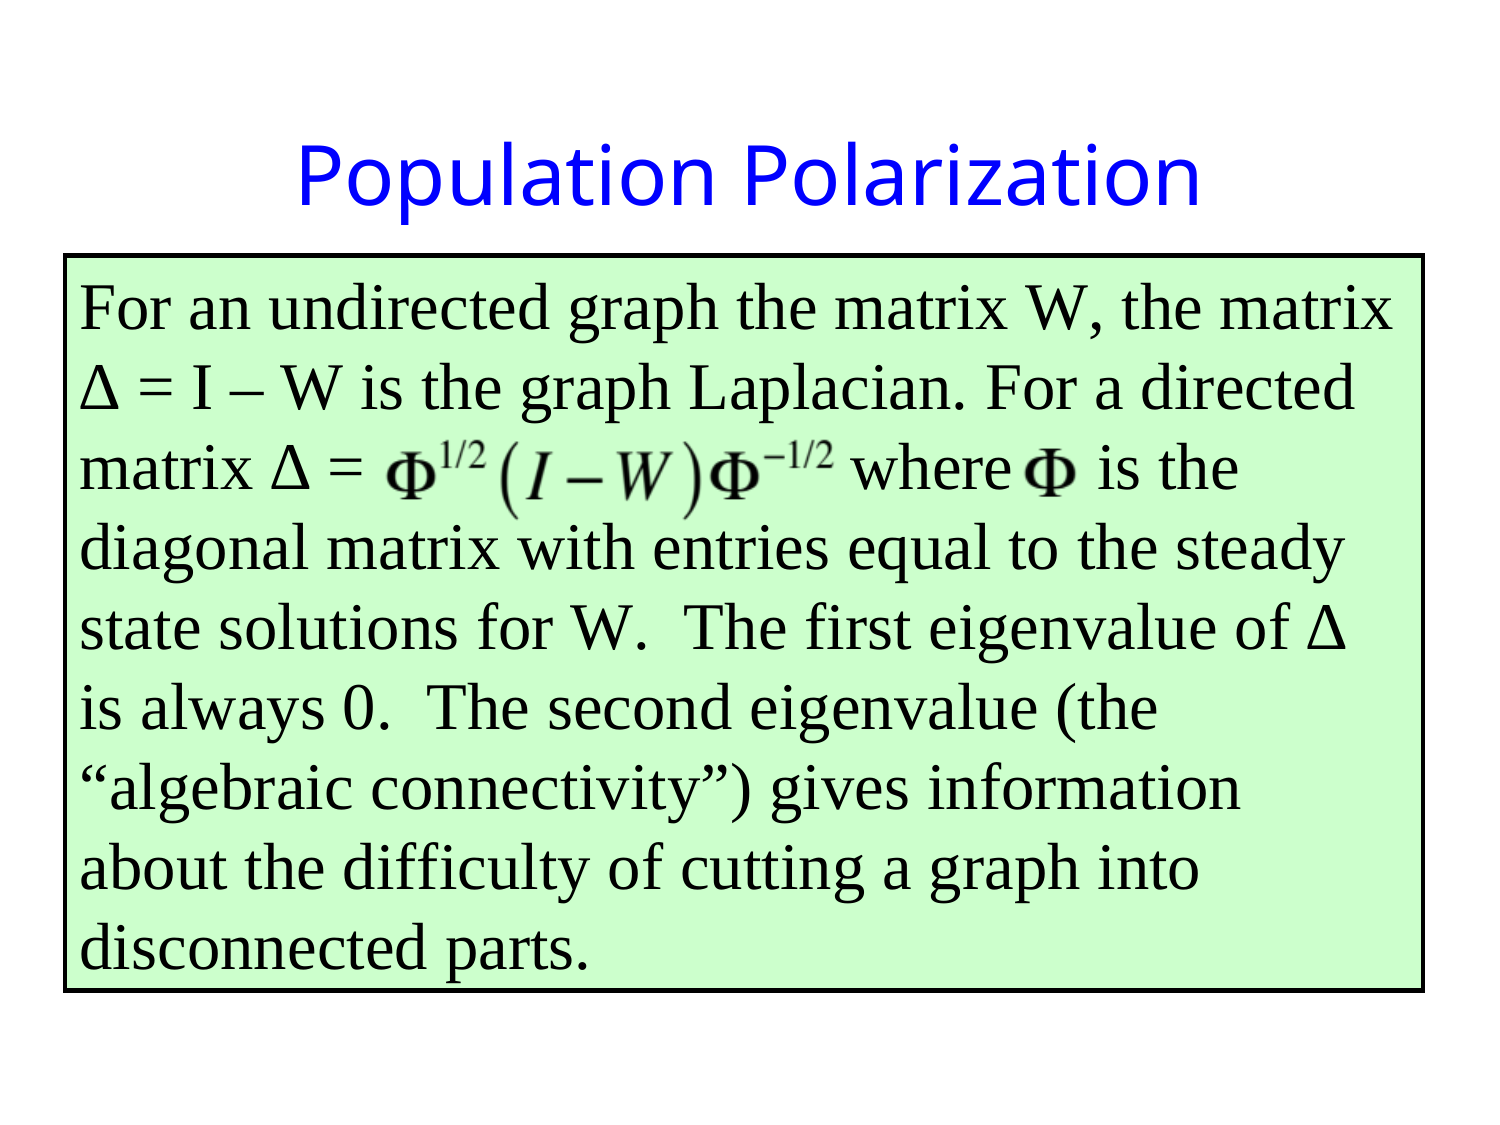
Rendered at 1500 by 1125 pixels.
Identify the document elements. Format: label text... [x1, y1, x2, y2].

chart [1021, 444, 1080, 499]
chart [383, 432, 838, 523]
text_box For an undirected graph the matrix W, the matrix ∆ = I – W is the graph Laplacian. For a directed matrix ∆ = where is the diagonal matrix with entries equal to the steady state solutions for W. The first eigenvalue of ∆ is always 0. The second eigenvalue (the “algebraic connectivity”) gives information about the difficulty of cutting a graph into disconnected parts. [64, 255, 1424, 991]
title Population Polarization [112, 78, 1388, 255]
